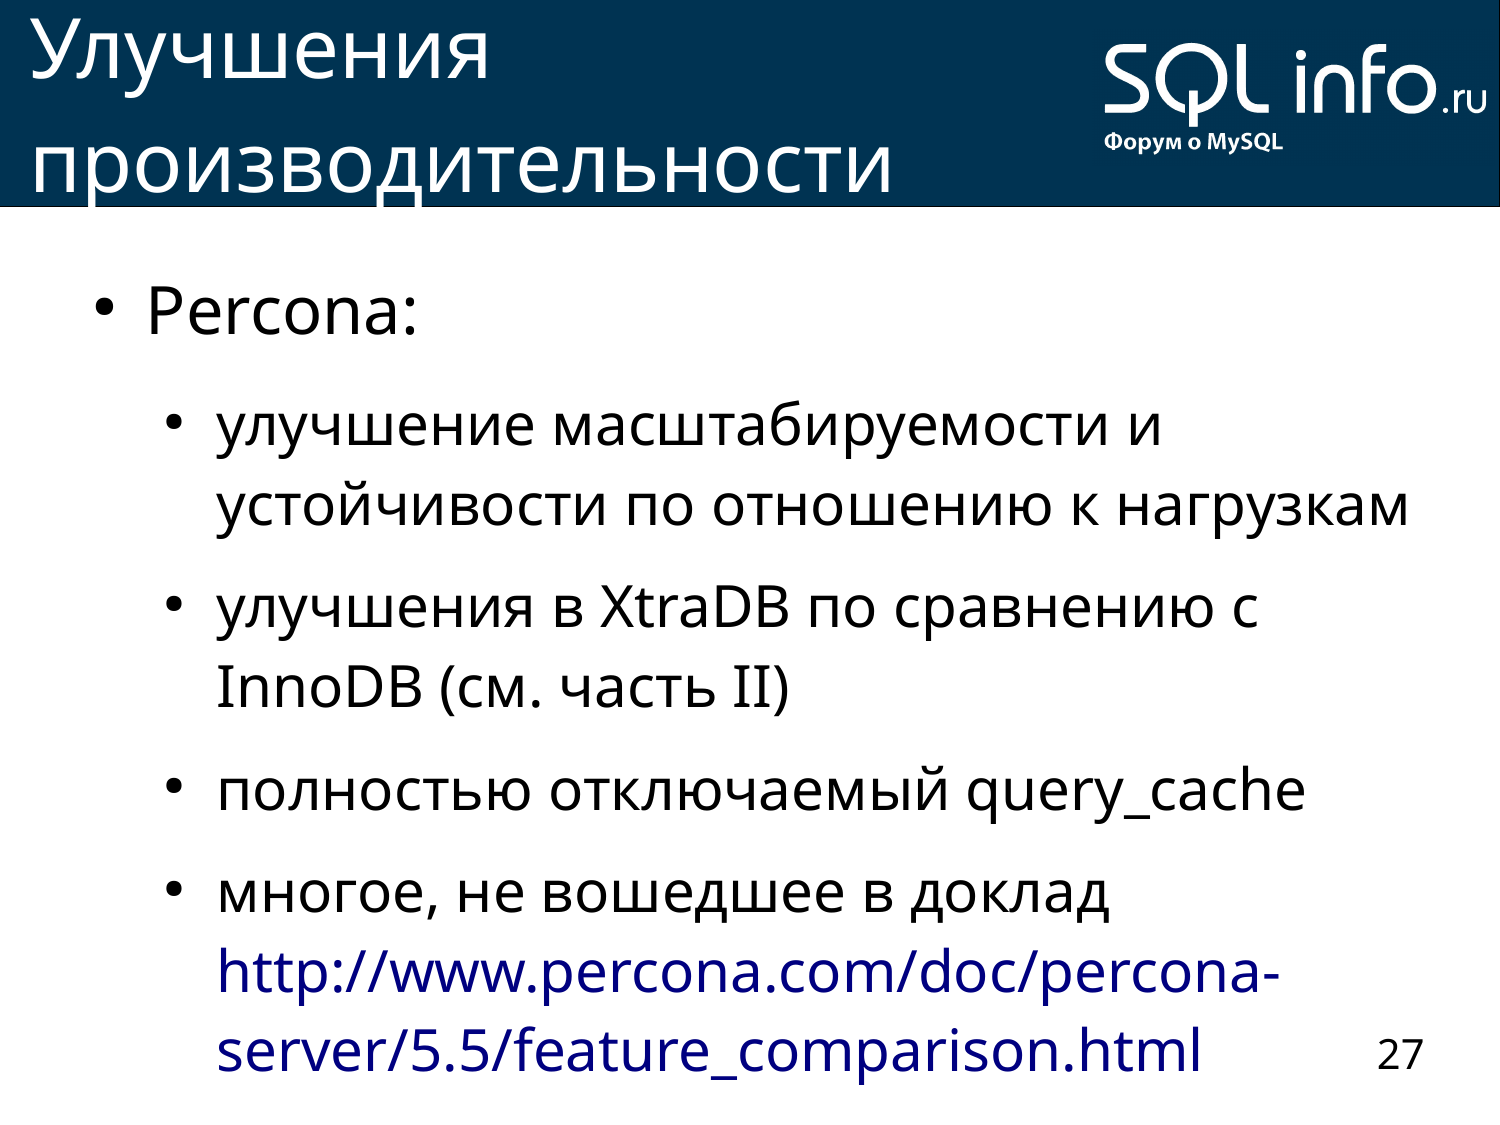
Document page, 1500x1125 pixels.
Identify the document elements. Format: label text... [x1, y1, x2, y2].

title Улучшения производительности [29, 0, 1093, 207]
list Percona: улучшение масштабируемости и устойчивости по отношению к нагрузкам улучшения в XtraDB по сравнению с InnoDB (см. часть II) полностью отключаемый query_cache многое, не вошедшее в доклад http://www.percona.com/doc/percona-server/5.5/feature_comparison.html [75, 263, 1425, 1034]
picture [1093, 29, 1495, 166]
